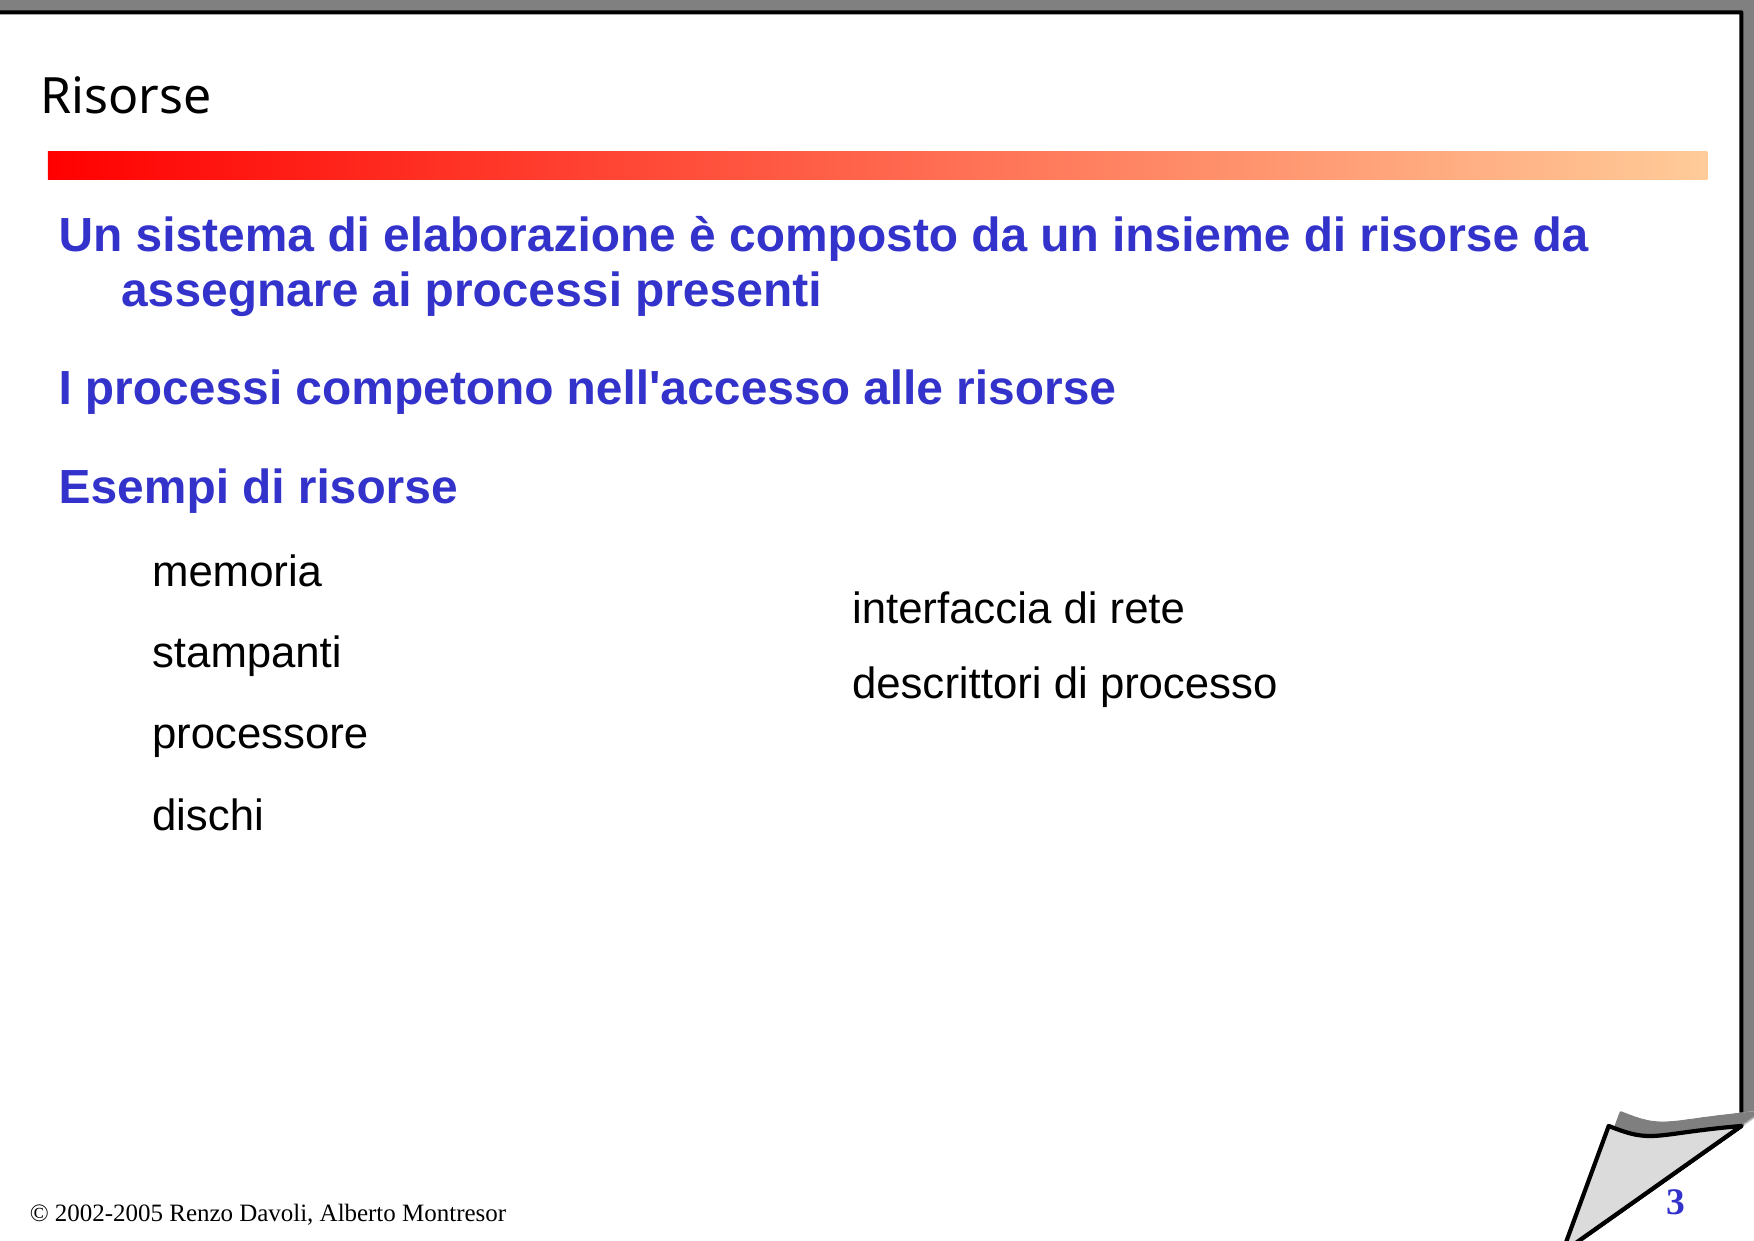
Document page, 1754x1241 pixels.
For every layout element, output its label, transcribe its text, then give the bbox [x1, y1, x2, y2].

text_box interfaccia di rete descrittori di processo [845, 581, 1534, 839]
title Risorse [40, 49, 1714, 144]
text_box q [750, 152, 754, 179]
list Un sistema di elaborazione è composto da un insieme di risorse da assegnare ai processi presenti I processi competono nell'accesso alle risorse Esempi di risorse memoria stampanti processore dischi [58, 206, 1696, 909]
